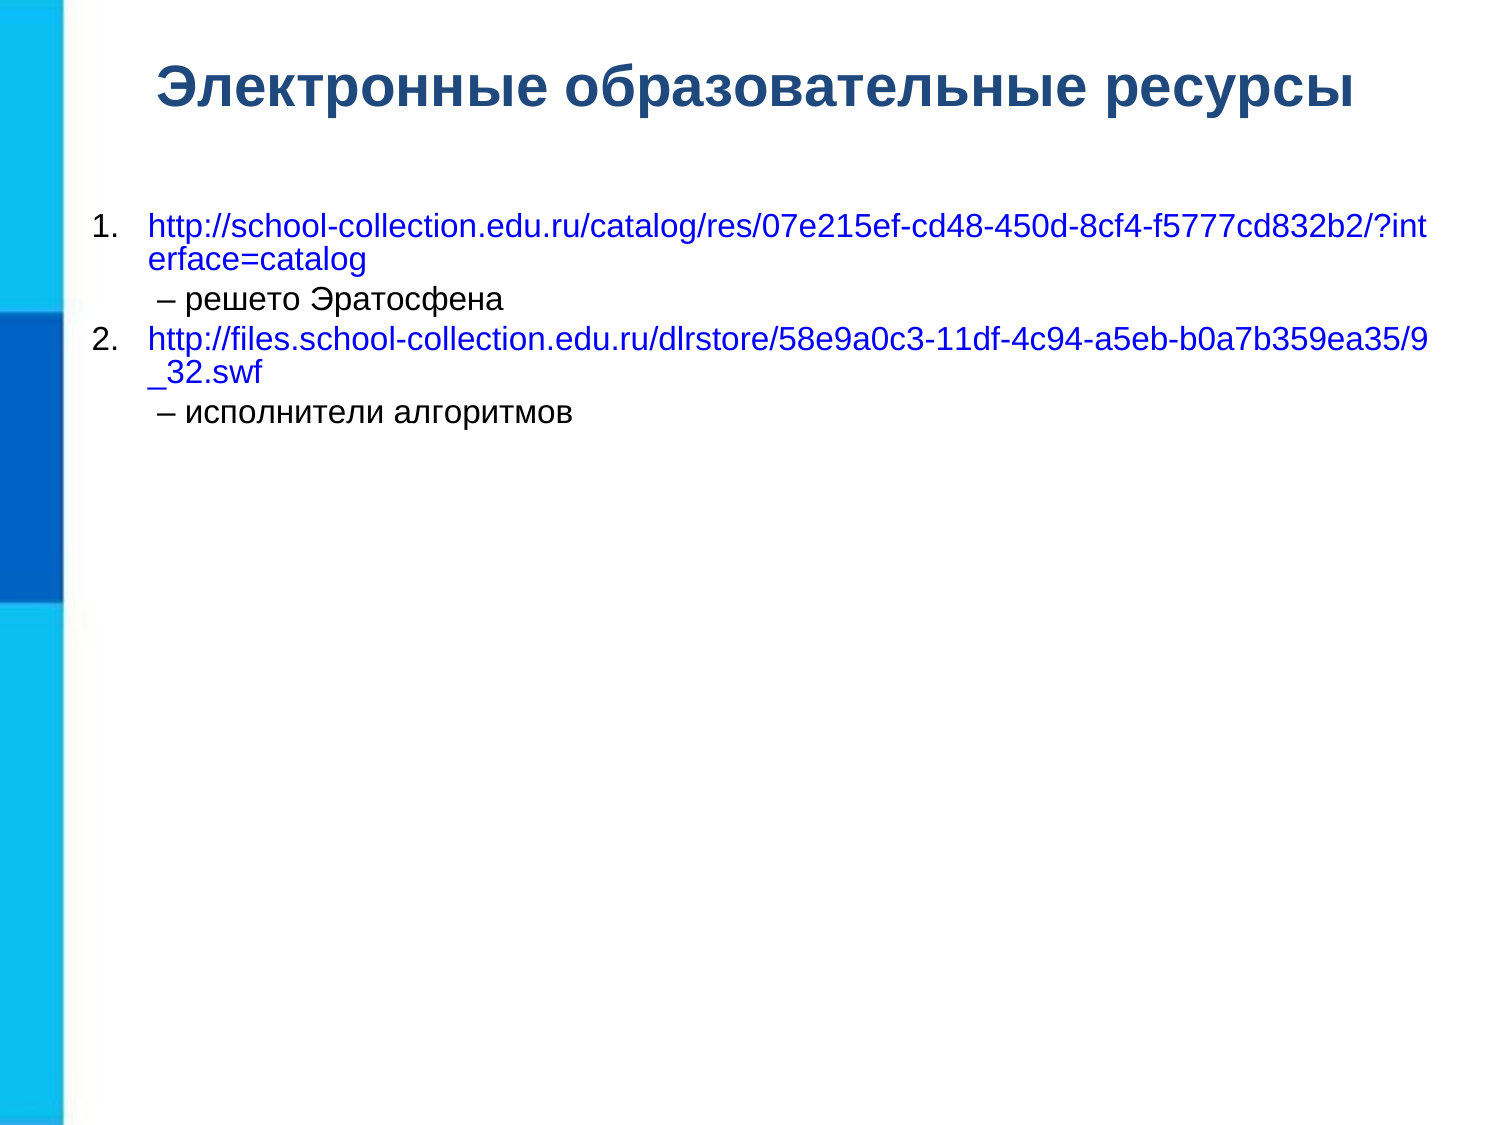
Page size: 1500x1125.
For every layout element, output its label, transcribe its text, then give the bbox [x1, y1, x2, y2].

text_box Электронные образовательные ресурсы [40, 30, 1471, 135]
picture [0, 0, 1500, 1125]
text_box http://school-collection.edu.ru/catalog/res/07e215ef-cd48-450d-8cf4-f5777cd832b2/?interface=catalog – решето Эратосфена http://files.school-collection.edu.ru/dlrstore/58e9a0c3-11df-4c94-a5eb-b0a7b359ea35/9_32.swf – исполнители алгоритмов [76, 196, 1459, 372]
